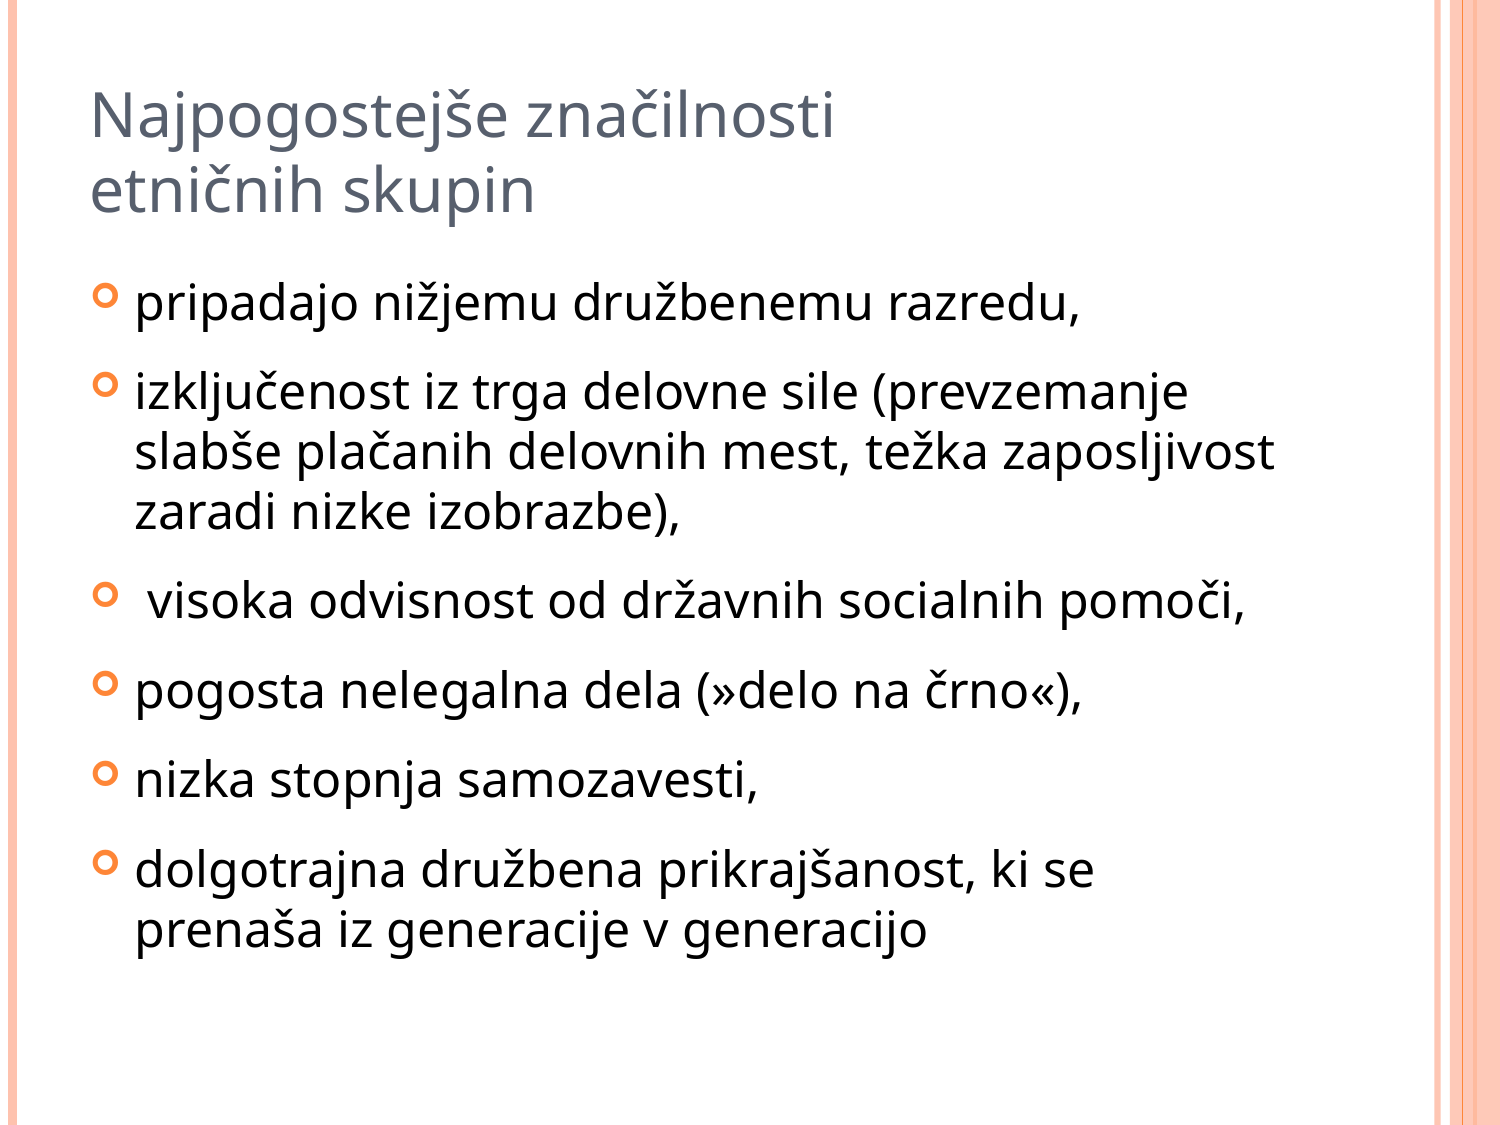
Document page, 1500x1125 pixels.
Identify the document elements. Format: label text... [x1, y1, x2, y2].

list pripadajo nižjemu družbenemu razredu, izključenost iz trga delovne sile (prevzemanje slabše plačanih delovnih mest, težka zaposljivost zaradi nizke izobrazbe), visoka odvisnost od državnih socialnih pomoči, pogosta nelegalna dela (»delo na črno«), nizka stopnja samozavesti, dolgotrajna družbena prikrajšanost, ki se prenaša iz generacije v generacijo [75, 262, 1300, 1062]
title Najpogostejše značilnosti etničnih skupin [75, 45, 1300, 233]
